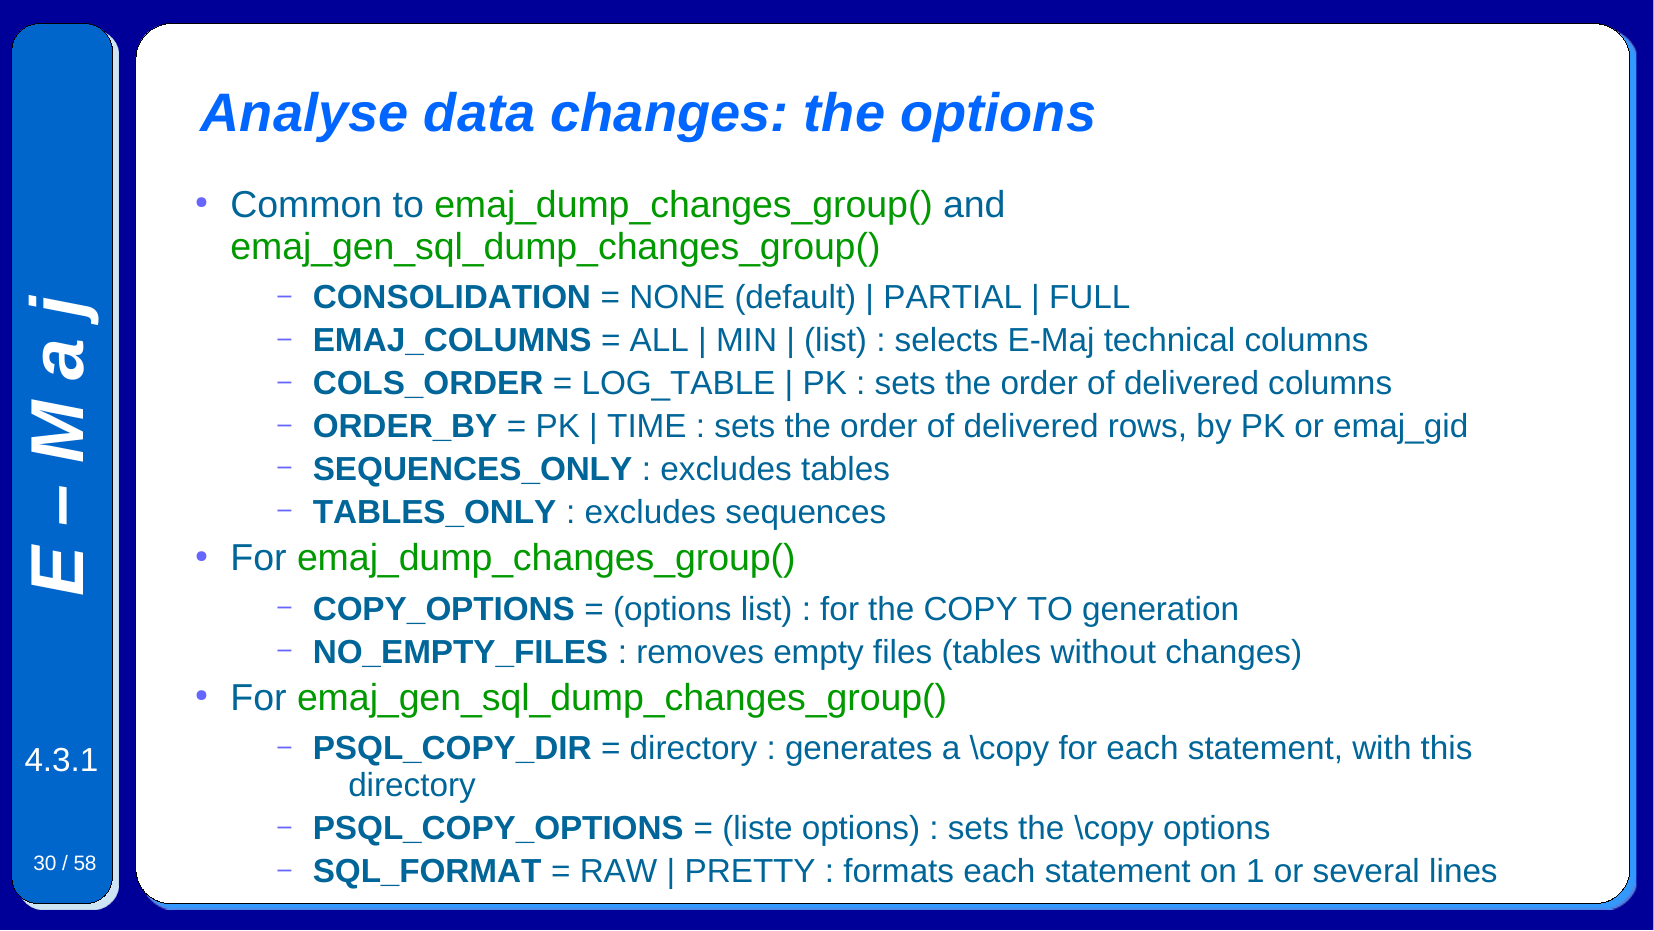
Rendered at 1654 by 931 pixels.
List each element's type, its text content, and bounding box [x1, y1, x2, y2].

list Common to emaj_dump_changes_group() and emaj_gen_sql_dump_changes_group() CONSOLIDATION = NONE (default) | PARTIAL | FULL EMAJ_COLUMNS = ALL | MIN | (list) : selects E-Maj technical columns COLS_ORDER = LOG_TABLE | PK : sets the order of delivered columns ORDER_BY = PK | TIME : sets the order of delivered rows, by PK or emaj_gid SEQUENCES_ONLY : excludes tables TABLES_ONLY : excludes sequences For emaj_dump_changes_group() COPY_OPTIONS = (options list) : for the COPY TO generation NO_EMPTY_FILES : removes empty files (tables without changes) For emaj_gen_sql_dump_changes_group() PSQL_COPY_DIR = directory : generates a \copy for each statement, with this directory PSQL_COPY_OPTIONS = (liste options) : sets the \copy options SQL_FORMAT = RAW | PRETTY : formats each statement on 1 or several lines [177, 183, 1587, 890]
title Analyse data changes: the options [200, 34, 1575, 183]
